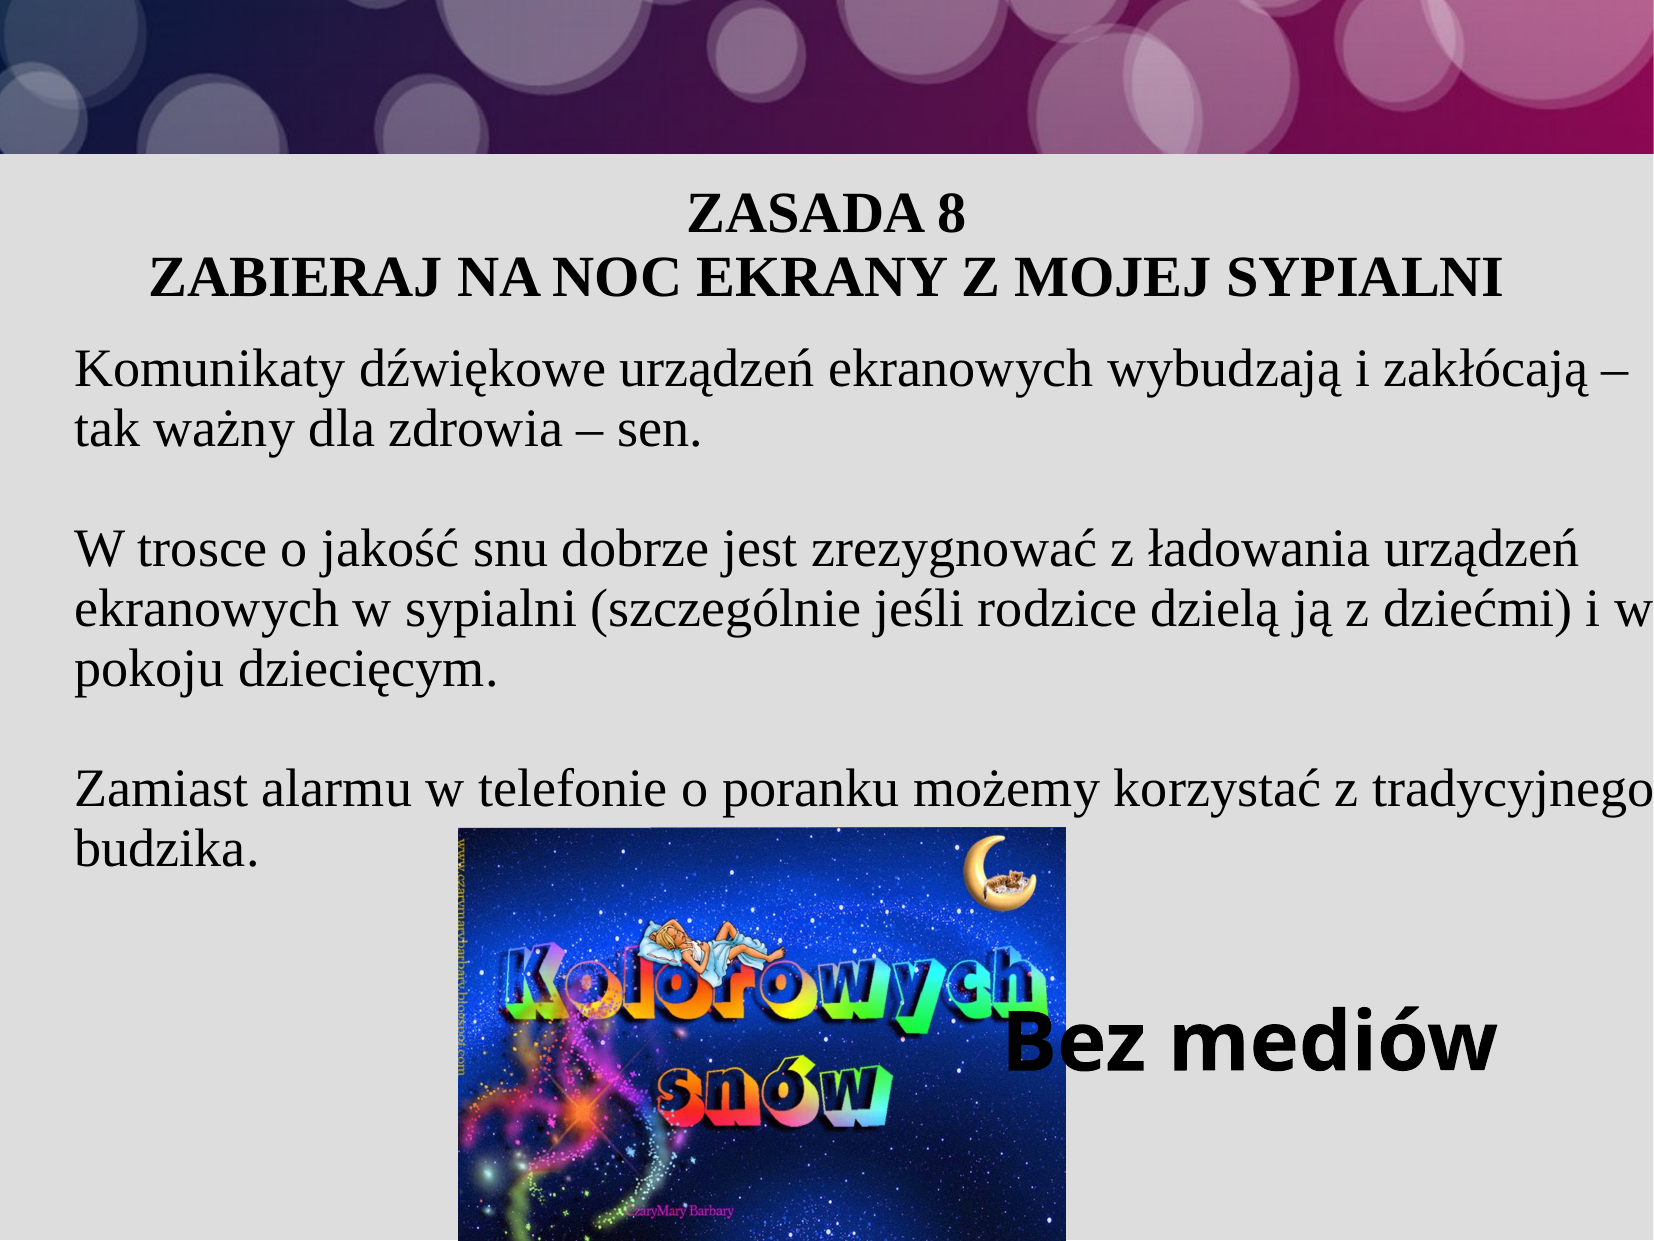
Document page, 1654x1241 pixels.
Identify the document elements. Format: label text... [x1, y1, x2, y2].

text_box Komunikaty dźwiękowe urządzeń ekranowych wybudzają i zakłócają – tak ważny dla zdrowia – sen. W trosce o jakość snu dobrze jest zrezygnować z ładowania urządzeń ekranowych w sypialni (szczególnie jeśli rodzice dzielą ją z dziećmi) i w pokoju dziecięcym. Zamiast alarmu w telefonie o poranku możemy korzystać z tradycyjnego budzika. [59, 330, 1654, 886]
picture [457, 886, 1066, 1241]
title ZASADA 8 ZABIERAJ NA NOC EKRANY Z MOJEJ SYPIALNI [82, 159, 1571, 330]
picture [0, 0, 1654, 154]
